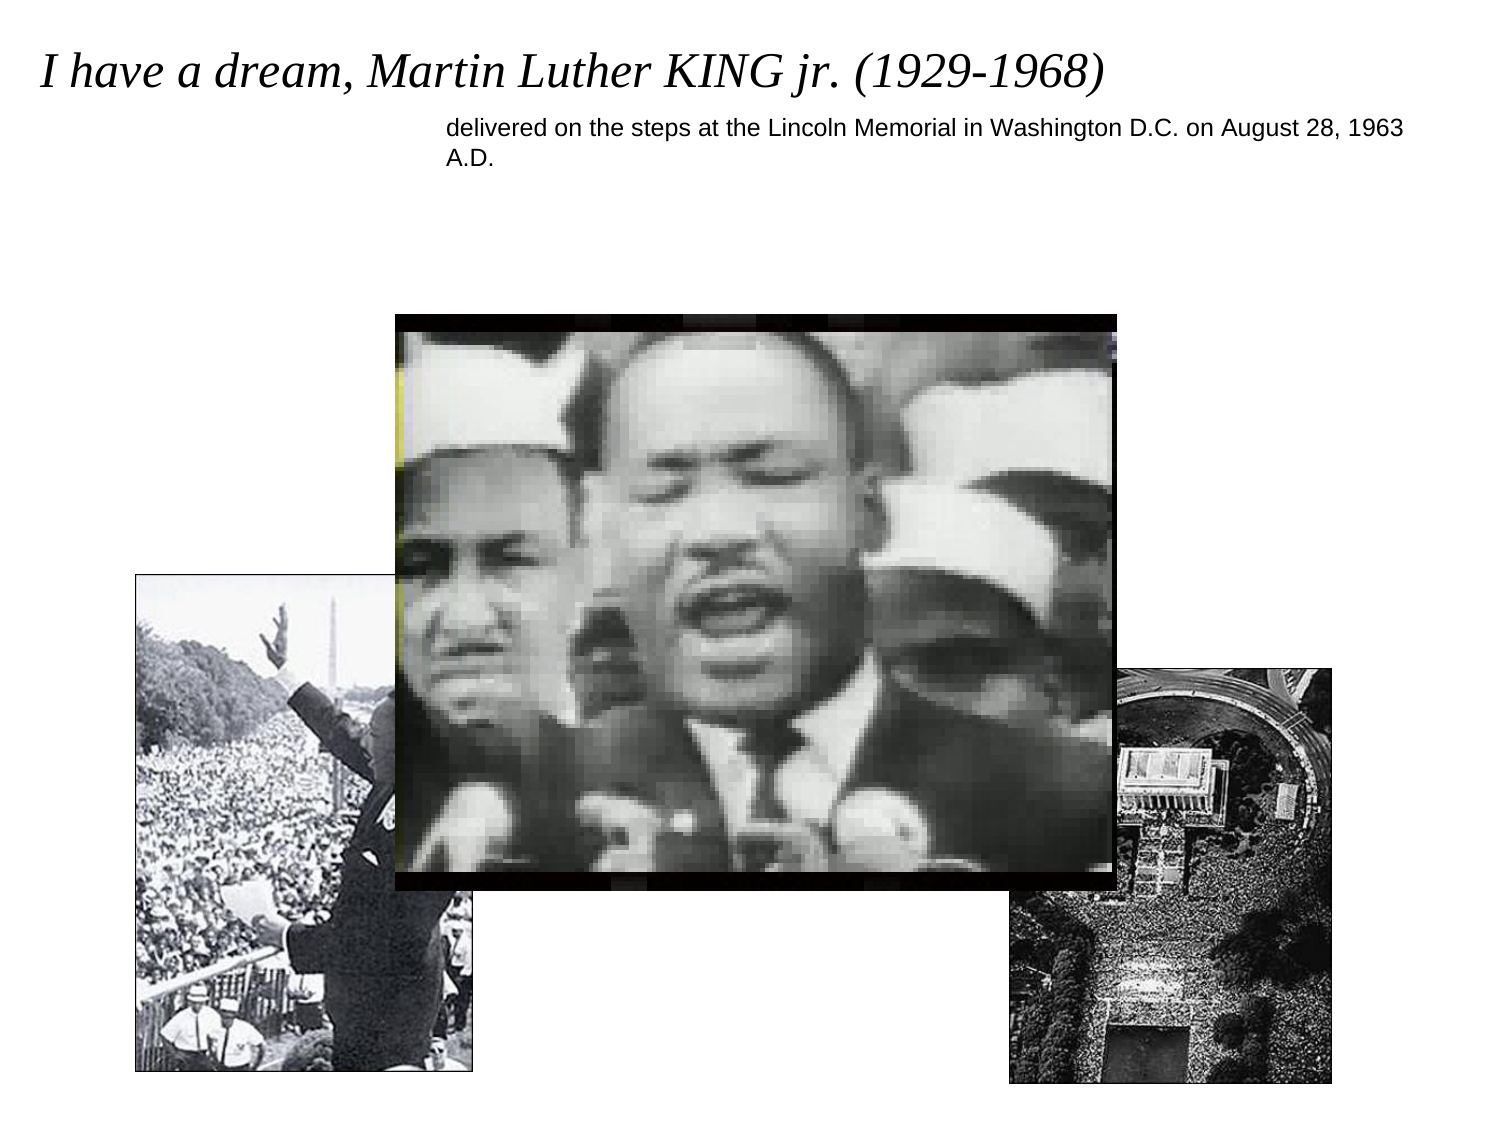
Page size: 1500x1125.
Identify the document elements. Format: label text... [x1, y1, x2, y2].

text_box delivered on the steps at the Lincoln Memorial in Washington D.C. on August 28, 1963 A.D. [431, 103, 1471, 180]
text_box I have a dream, Martin Luther KING jr. (1929-1968) [26, 20, 1377, 114]
picture [135, 314, 1332, 1084]
